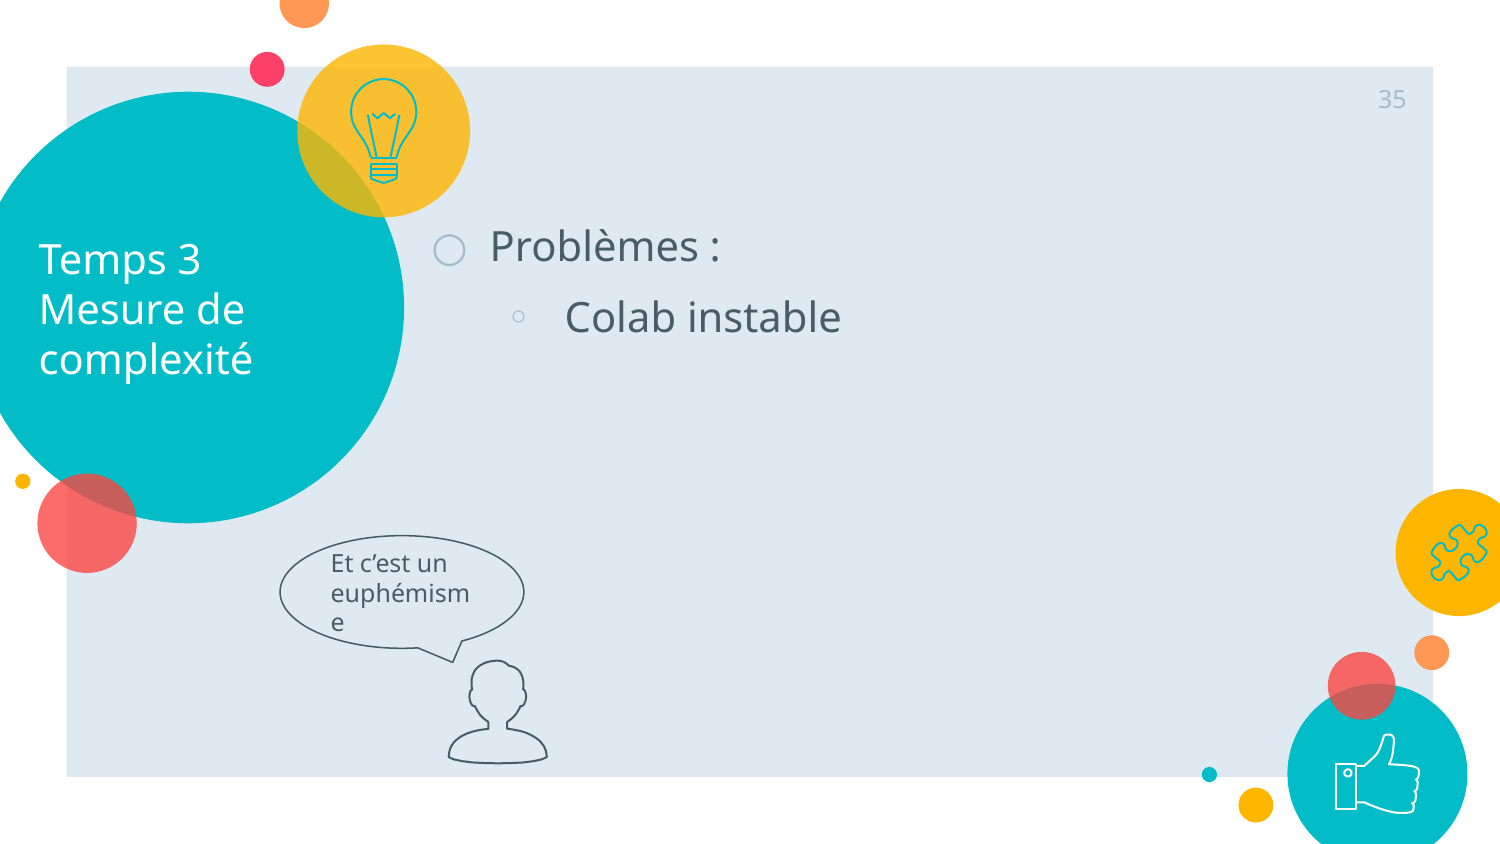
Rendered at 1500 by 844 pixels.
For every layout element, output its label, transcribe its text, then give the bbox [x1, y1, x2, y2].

title Temps 3 Mesure de complexité [23, 91, 375, 524]
list Problèmes : Colab instable [399, 205, 1339, 650]
text_box Et c’est un euphémisme [280, 535, 524, 663]
slide_number <number> [1331, 68, 1422, 134]
